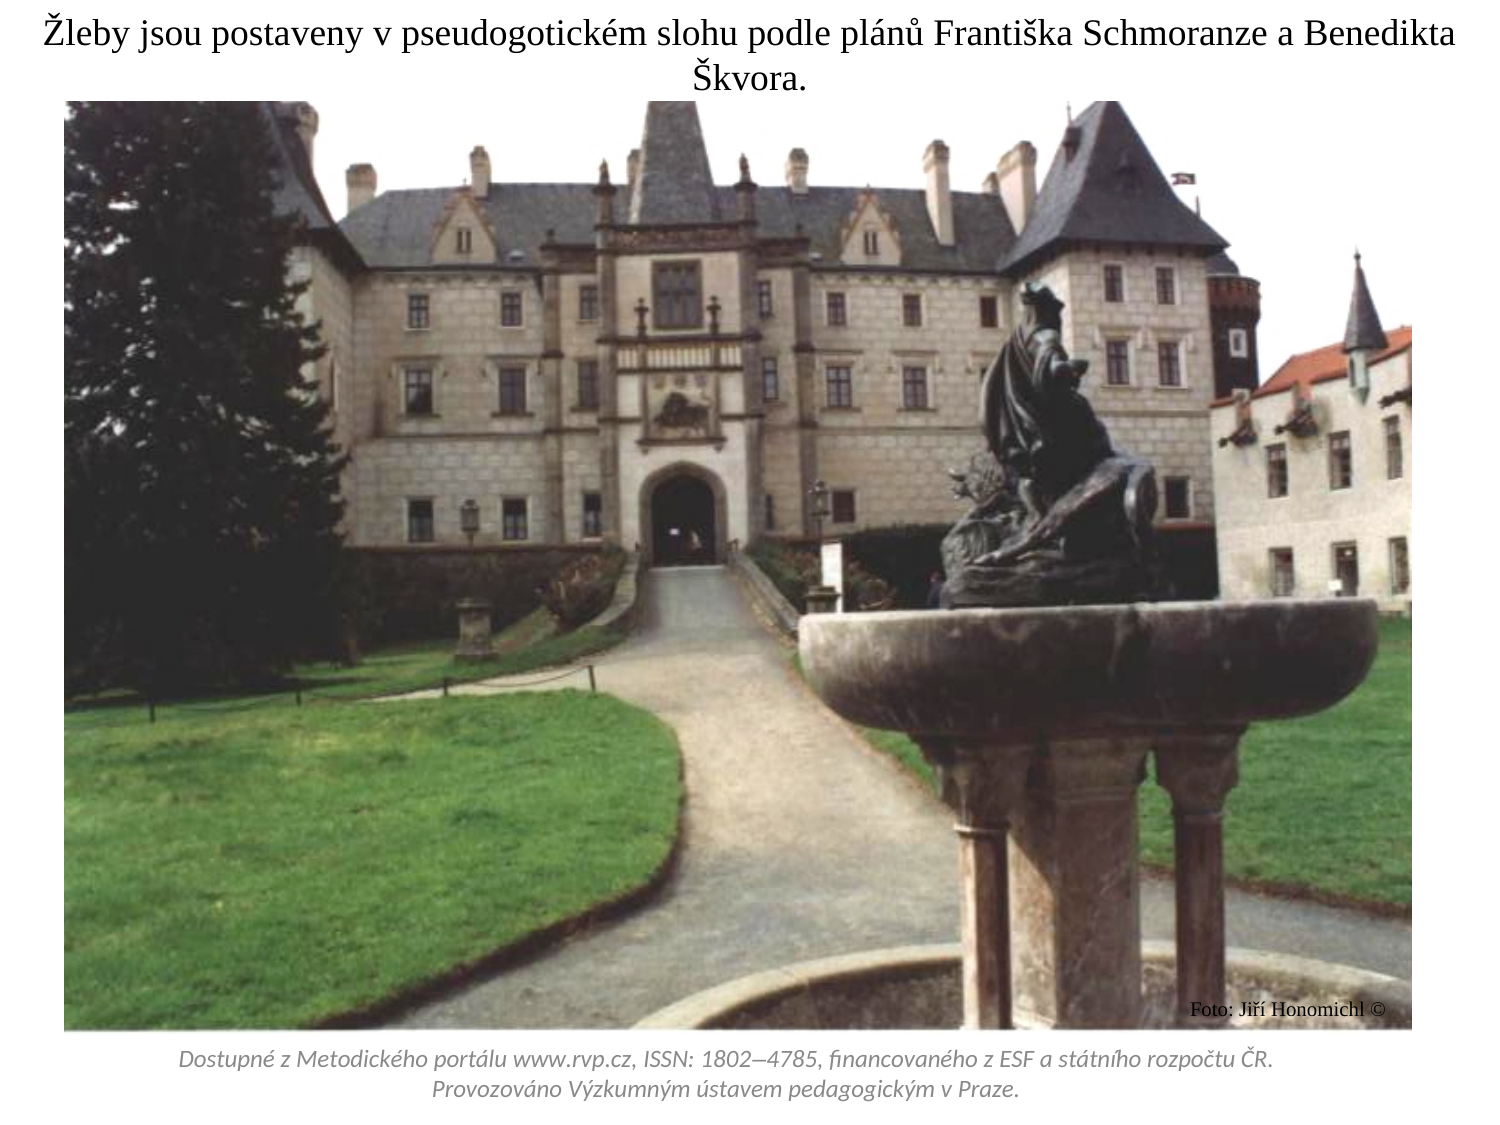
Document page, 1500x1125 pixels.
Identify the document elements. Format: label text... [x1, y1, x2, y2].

picture [64, 106, 1412, 1034]
text_box Foto: Jiří Honomichl © [1175, 987, 1407, 1029]
text_box Dostupné z Metodického portálu www.rvp.cz, ISSN: 1802–4785, financovaného z ESF a státního rozpočtu ČR. Provozováno Výzkumným ústavem pedagogickým v Praze. [105, 1042, 1348, 1103]
text_box Žleby jsou postaveny v pseudogotickém slohu podle plánů Františka Schmoranze a Benedikta Škvora. [0, 0, 1500, 106]
